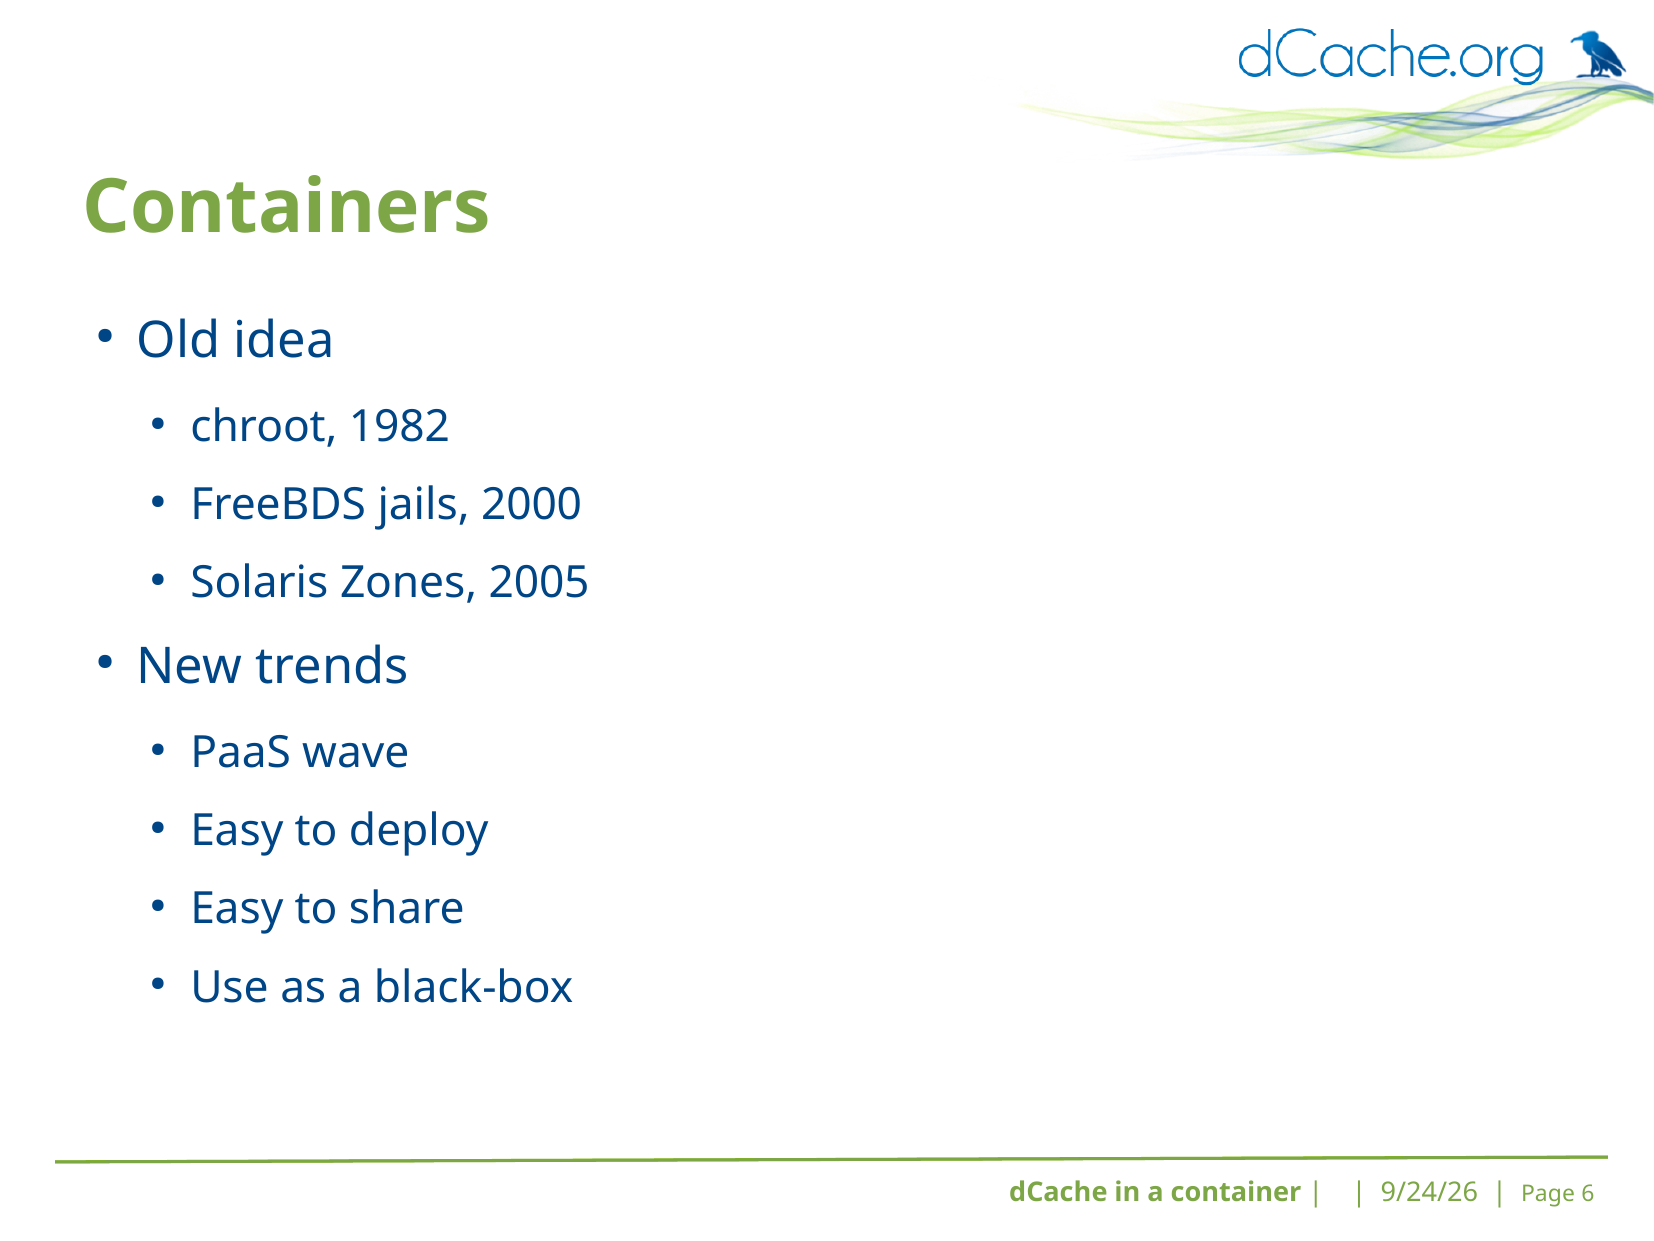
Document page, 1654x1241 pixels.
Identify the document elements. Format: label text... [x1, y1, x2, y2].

title Containers [82, 155, 1605, 252]
list Old idea chroot, 1982 FreeBDS jails, 2000 Solaris Zones, 2005 New trends PaaS wave Easy to deploy Easy to share Use as a black-box [82, 302, 1571, 1023]
picture [956, 16, 1654, 169]
